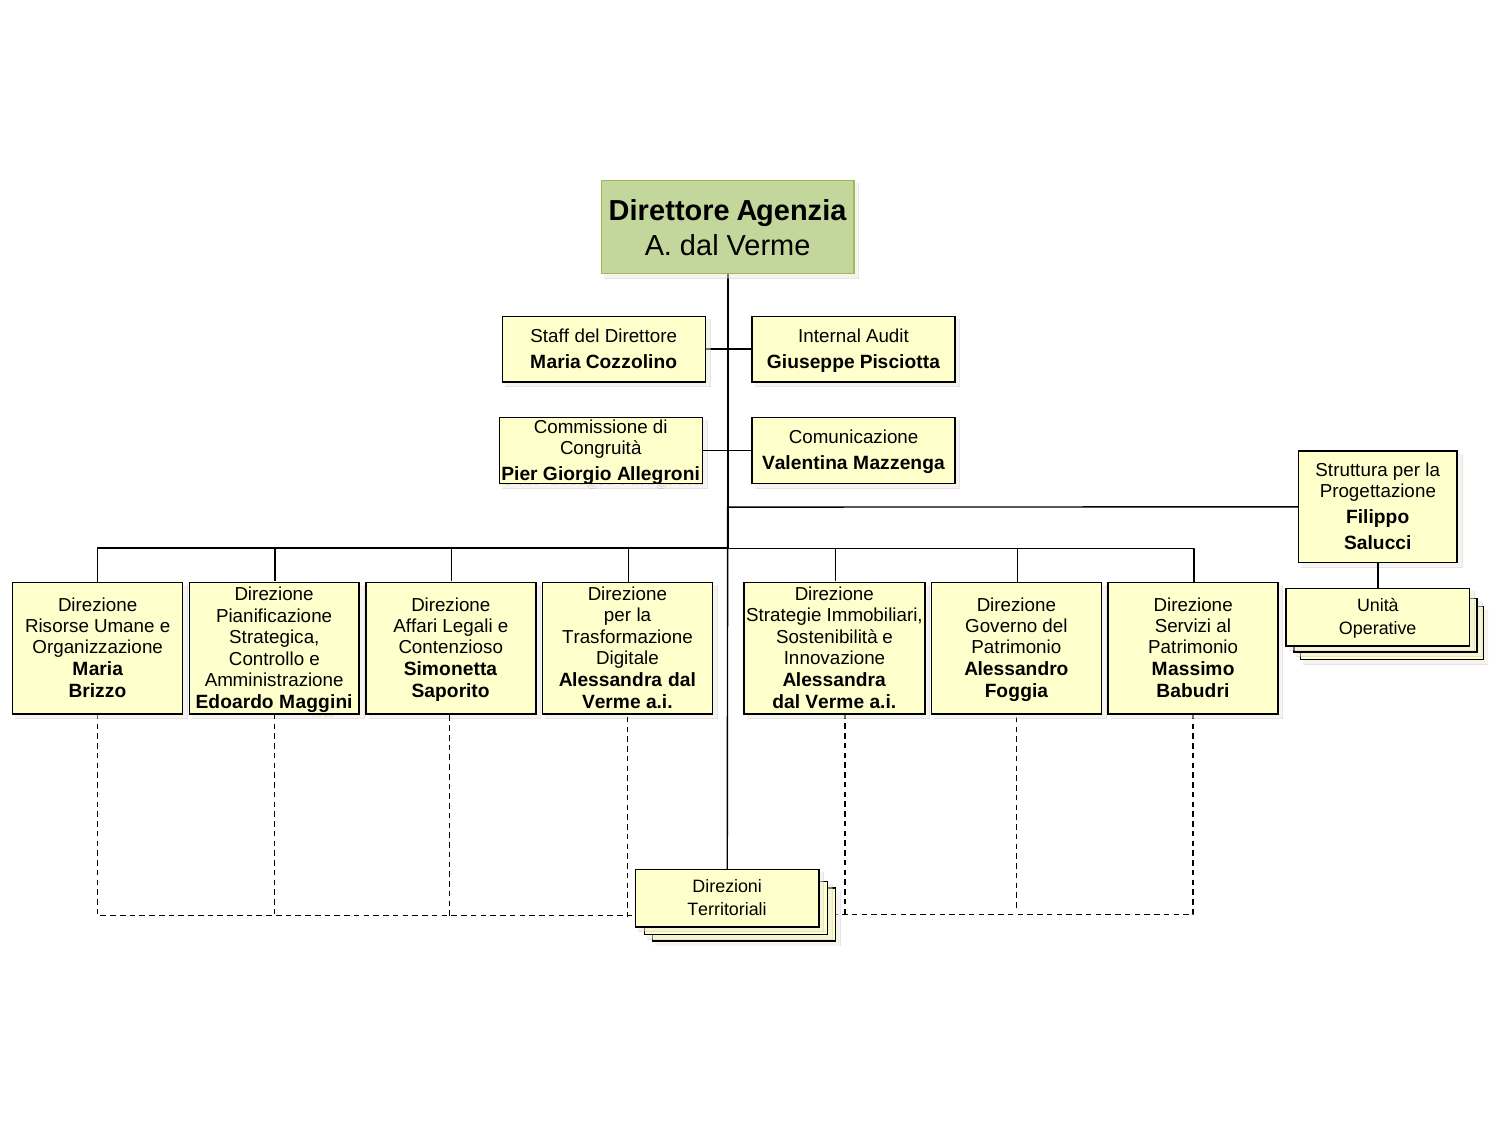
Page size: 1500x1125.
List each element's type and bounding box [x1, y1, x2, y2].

picture [11, 179, 1489, 946]
